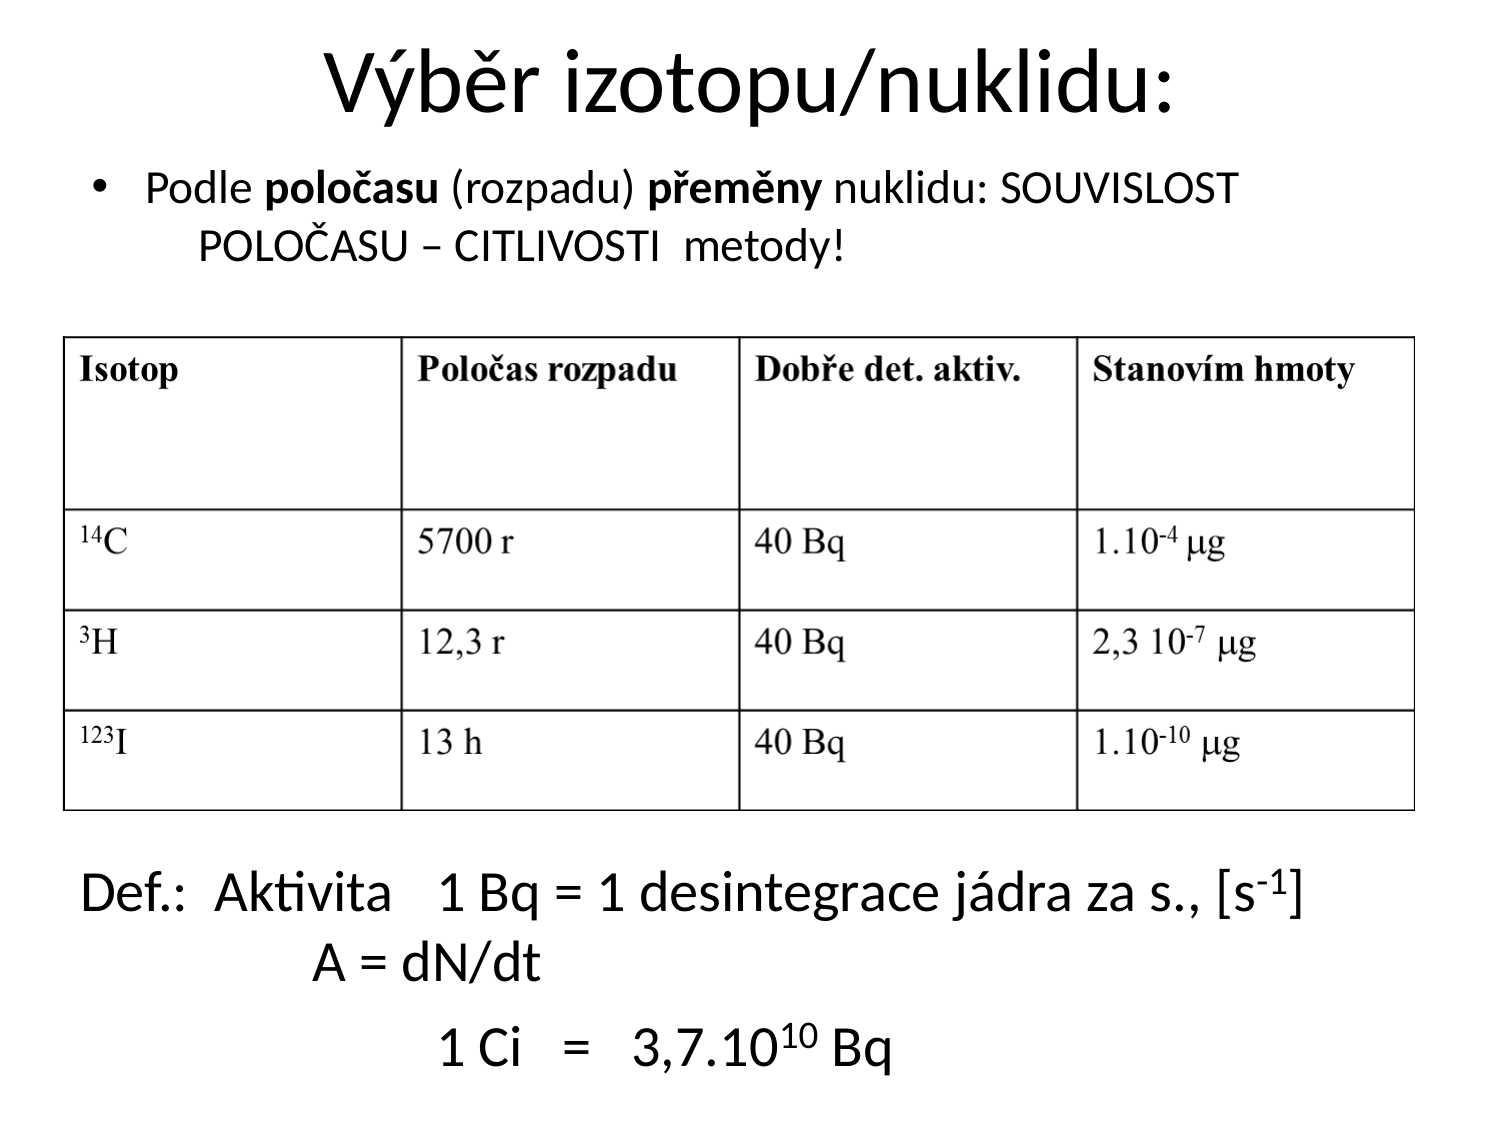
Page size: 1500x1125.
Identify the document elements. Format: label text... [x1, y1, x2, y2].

list Podle poločasu (rozpadu) přeměny nuklidu: SOUVISLOST POLOČASU – CITLIVOSTI metody! [76, 149, 1427, 279]
text_box Def.: Aktivita 1 Bq = 1 desintegrace jádra za s., [s-1] A = dN/dt 1 Ci = 3,7.1010 Bq [64, 846, 1437, 1095]
picture [55, 333, 1415, 812]
title Výběr izotopu/nuklidu: [75, 0, 1426, 152]
